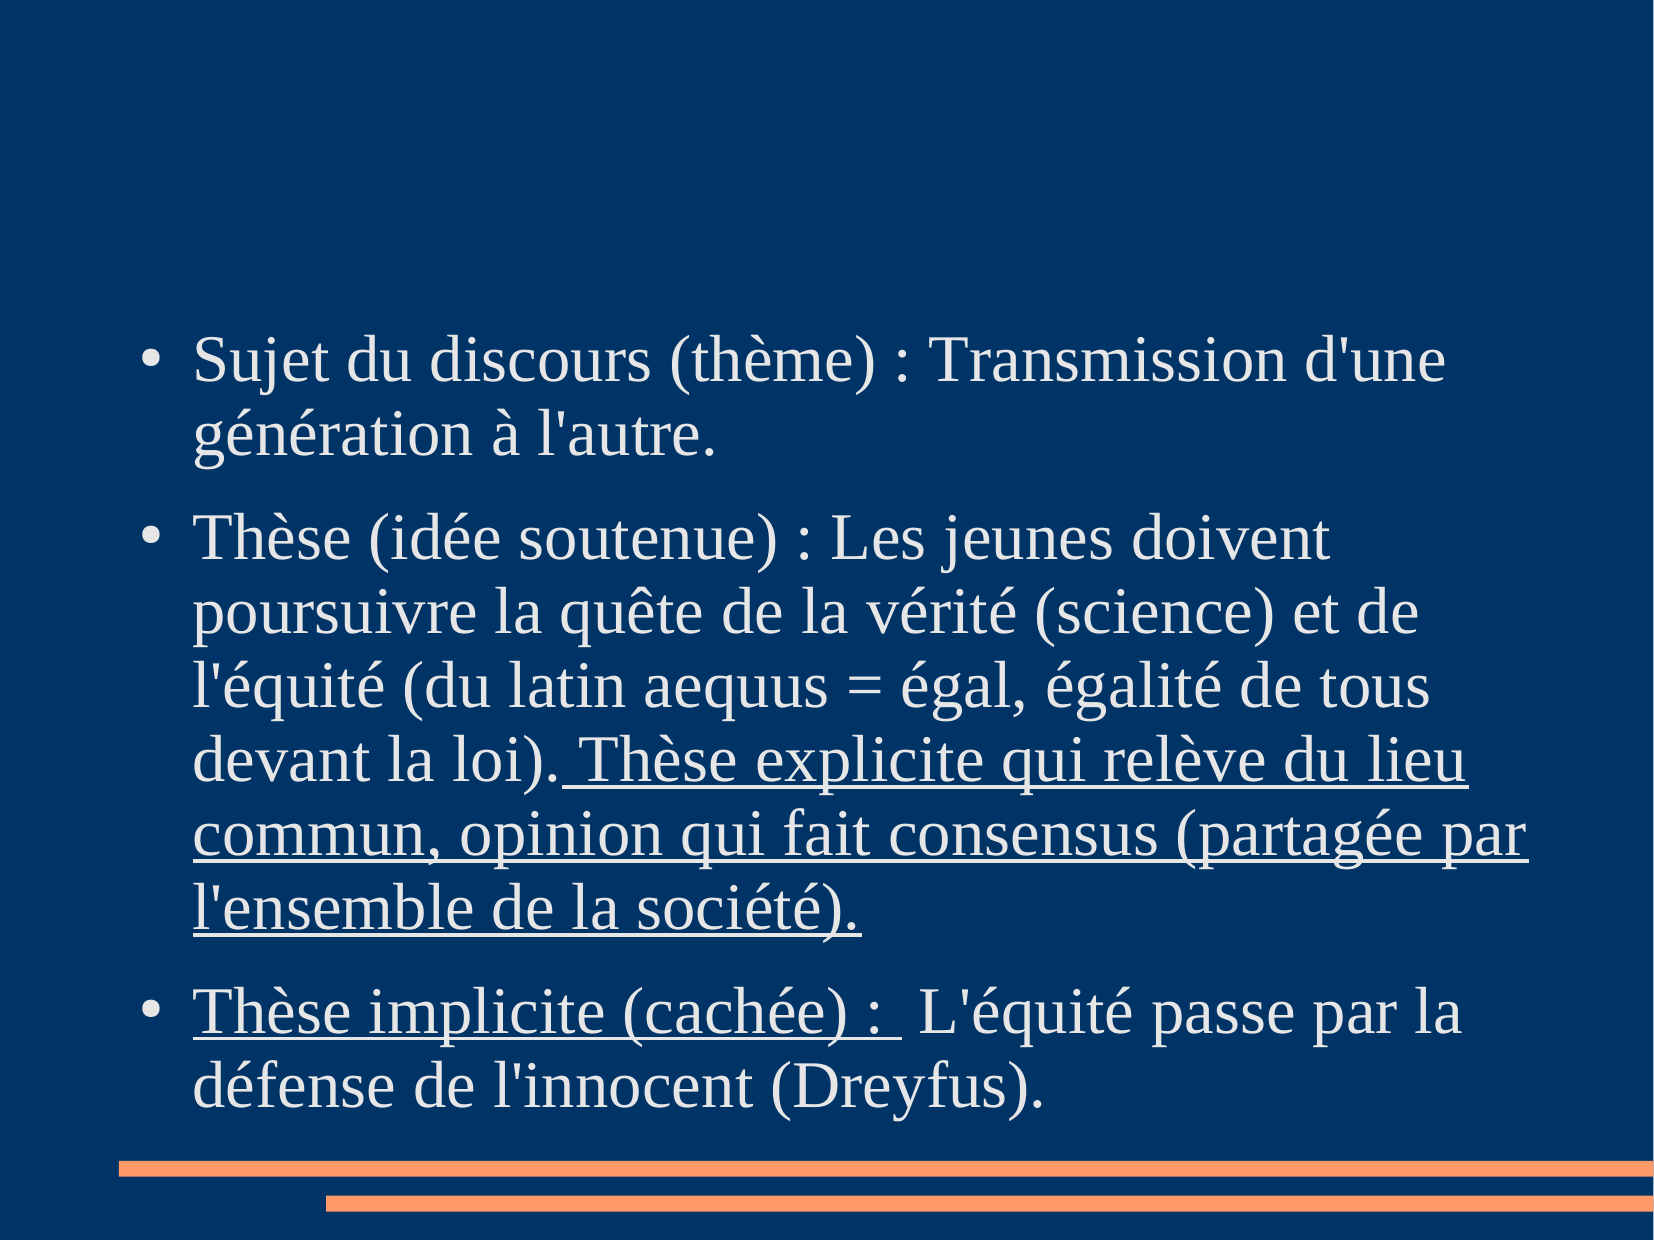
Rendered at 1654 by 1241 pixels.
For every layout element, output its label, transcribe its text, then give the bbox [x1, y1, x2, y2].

list Sujet du discours (thème) : Transmission d'une génération à l'autre. Thèse (idée soutenue) : Les jeunes doivent poursuivre la quête de la vérité (science) et de l'équité (du latin aequus = égal, égalité de tous devant la loi). Thèse explicite qui relève du lieu commun, opinion qui fait consensus (partagée par l'ensemble de la société). Thèse implicite (cachée) : L'équité passe par la défense de l'innocent (Dreyfus). [121, 322, 1561, 1122]
